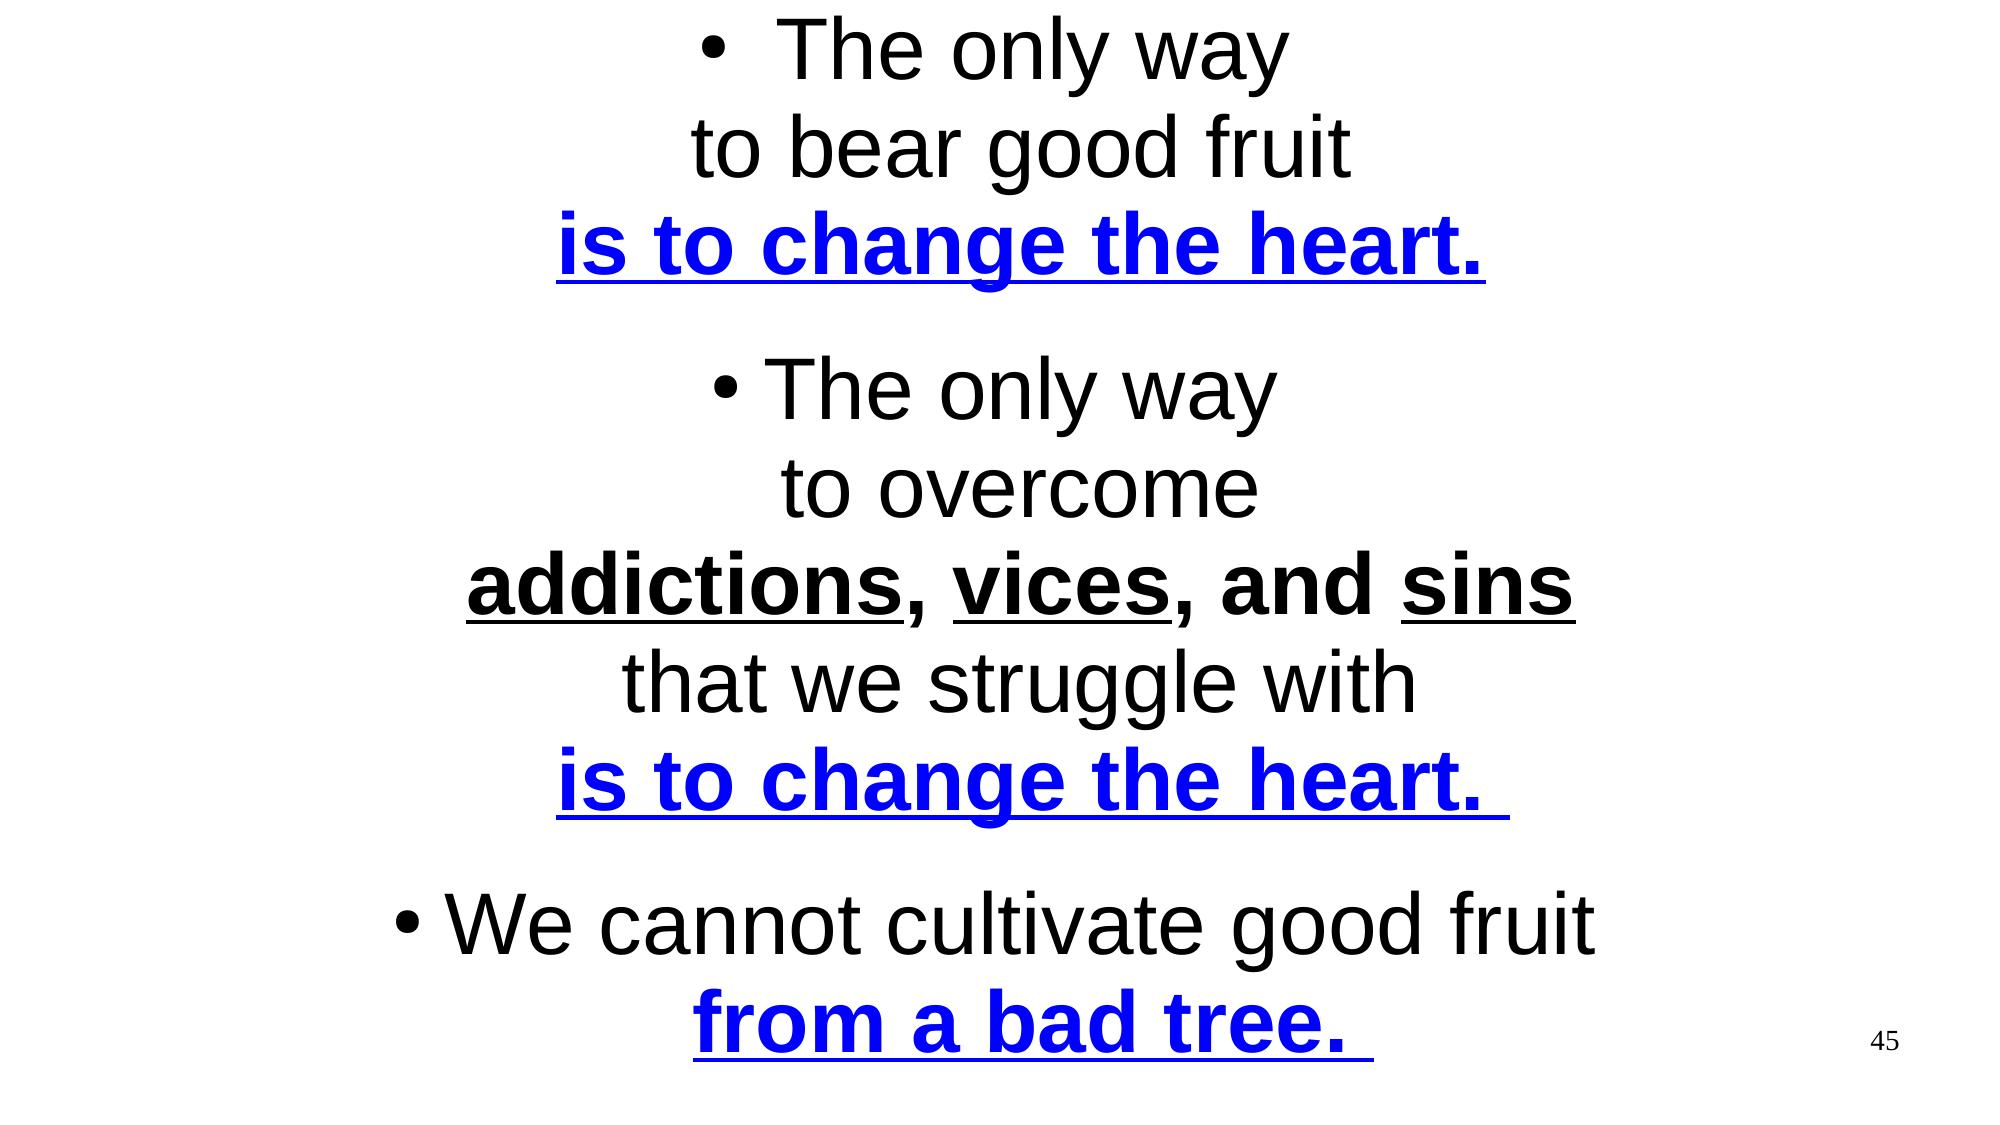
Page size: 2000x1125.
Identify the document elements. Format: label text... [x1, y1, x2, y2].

list The only way to bear good fruit is to change the heart. The only way to overcome addictions, vices, and sins that we struggle with is to change the heart. We cannot cultivate good fruit from a bad tree. [0, 0, 1996, 1123]
